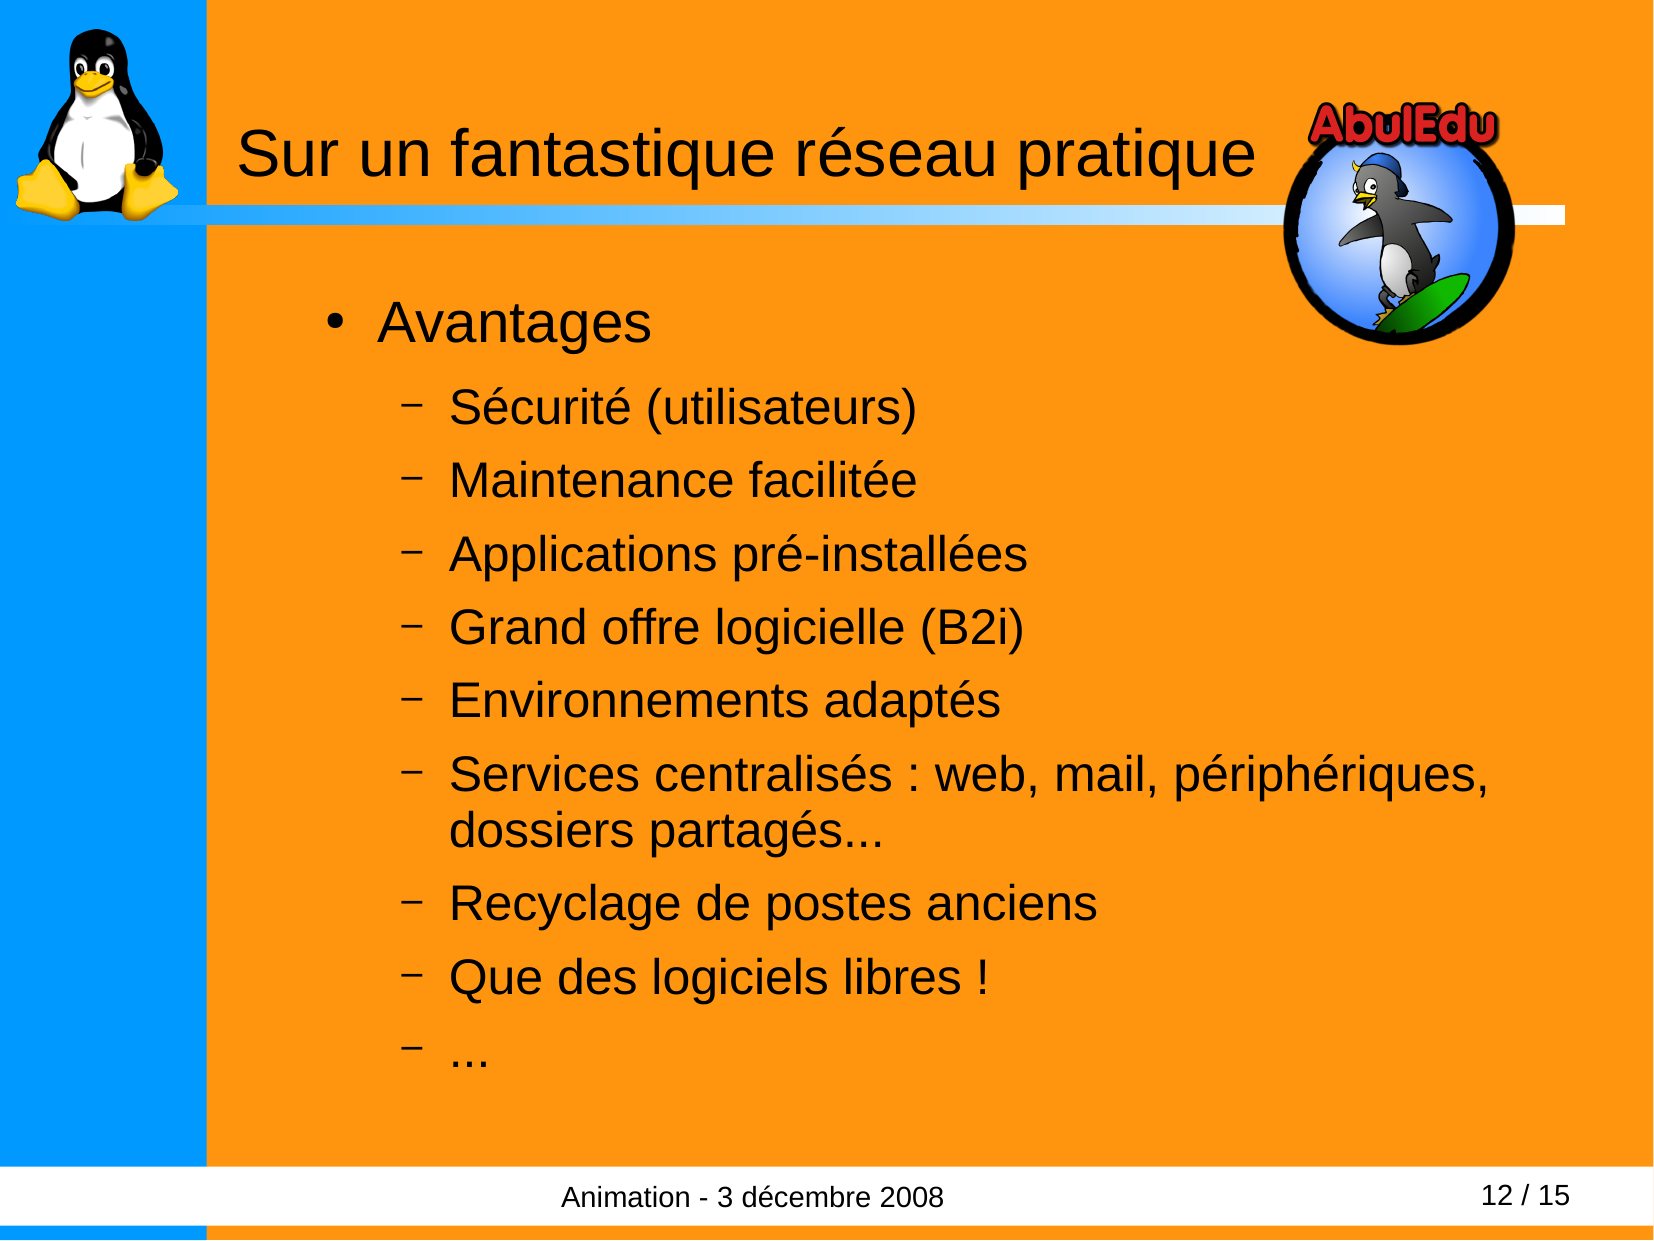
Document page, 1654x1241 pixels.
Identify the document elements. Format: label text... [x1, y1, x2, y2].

list Avantages Sécurité (utilisateurs) Maintenance facilitée Applications pré-installées Grand offre logicielle (B2i) Environnements adaptés Services centralisés : web, mail, périphériques, dossiers partagés... Recyclage de postes anciens Que des logiciels libres ! ... [236, 290, 1571, 1094]
title Sur un fantastique réseau pratique [236, 49, 1571, 257]
picture [16, 29, 178, 221]
picture [1269, 88, 1536, 355]
